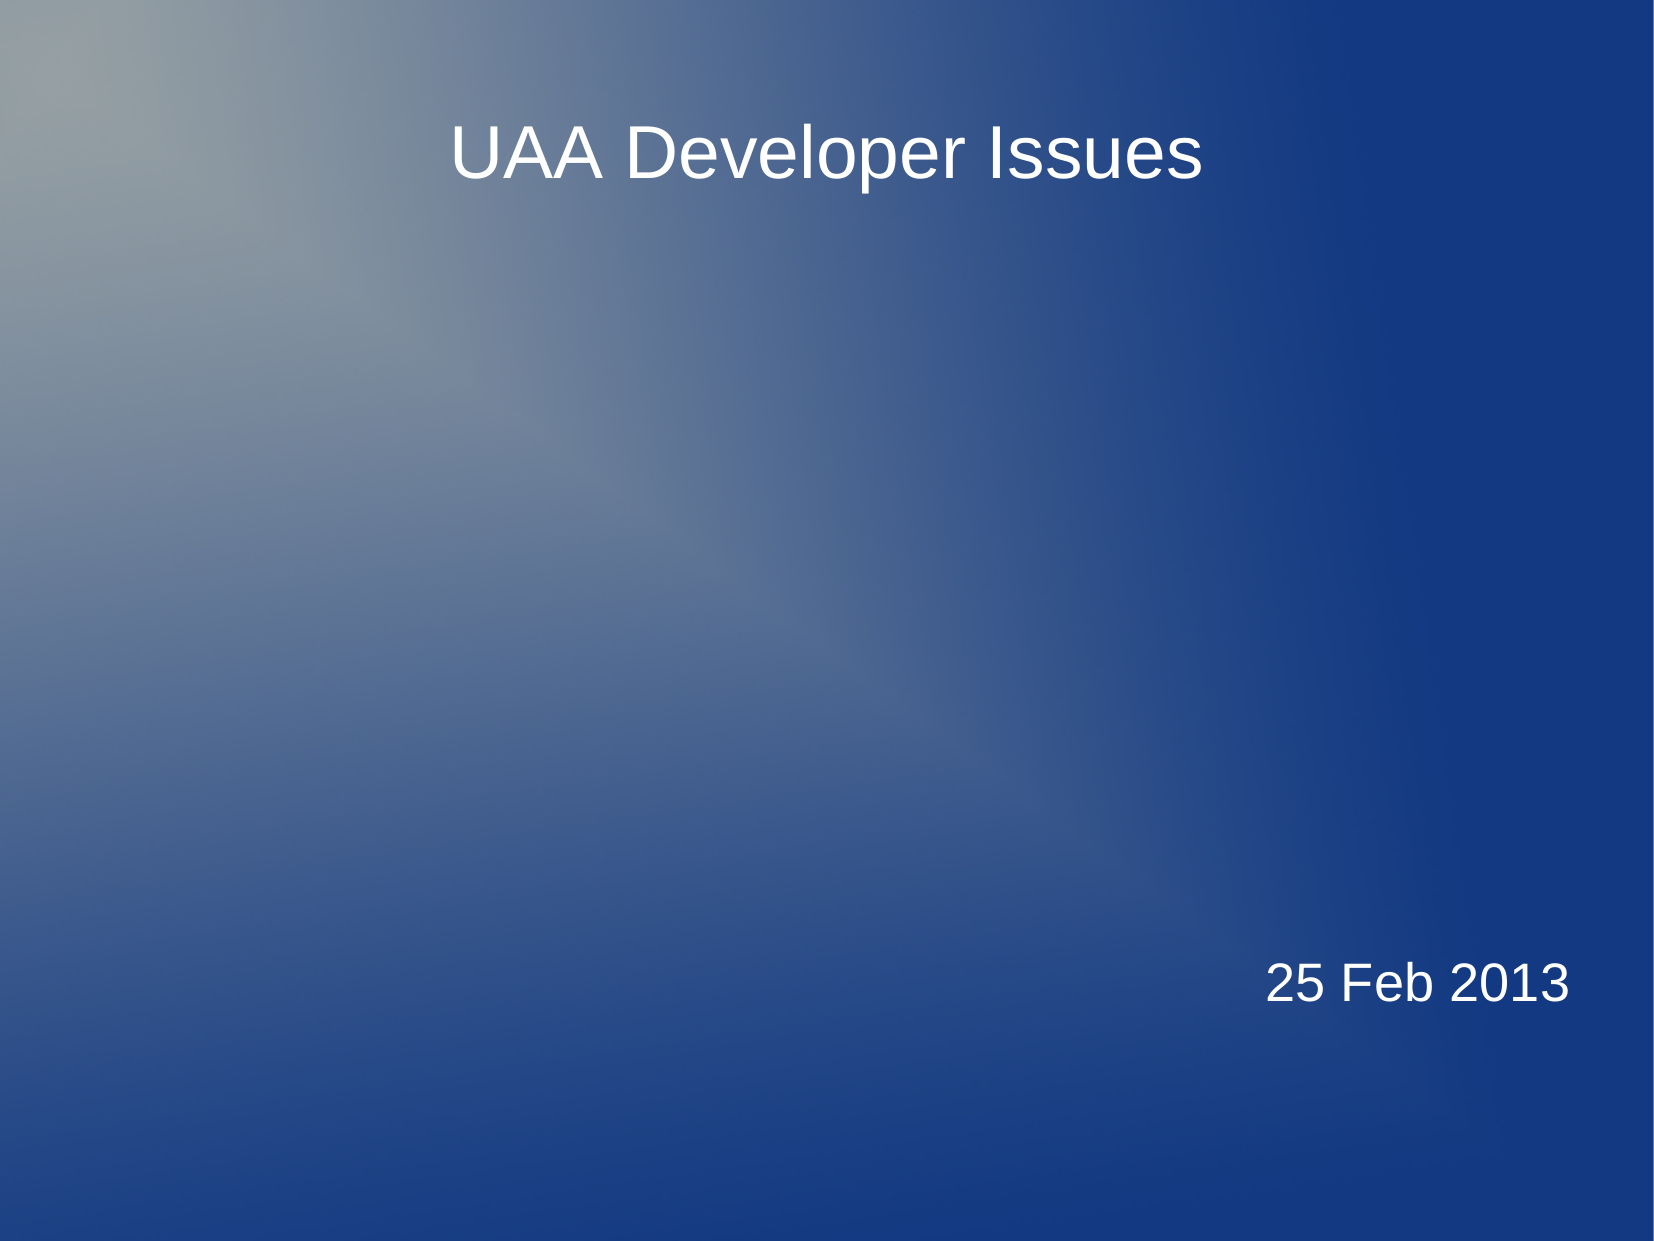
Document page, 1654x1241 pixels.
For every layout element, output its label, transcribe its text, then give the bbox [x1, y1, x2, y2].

title UAA Developer Issues [82, 49, 1571, 257]
picture [0, 0, 1654, 1241]
subtitle 25 Feb 2013 [82, 286, 1571, 1014]
